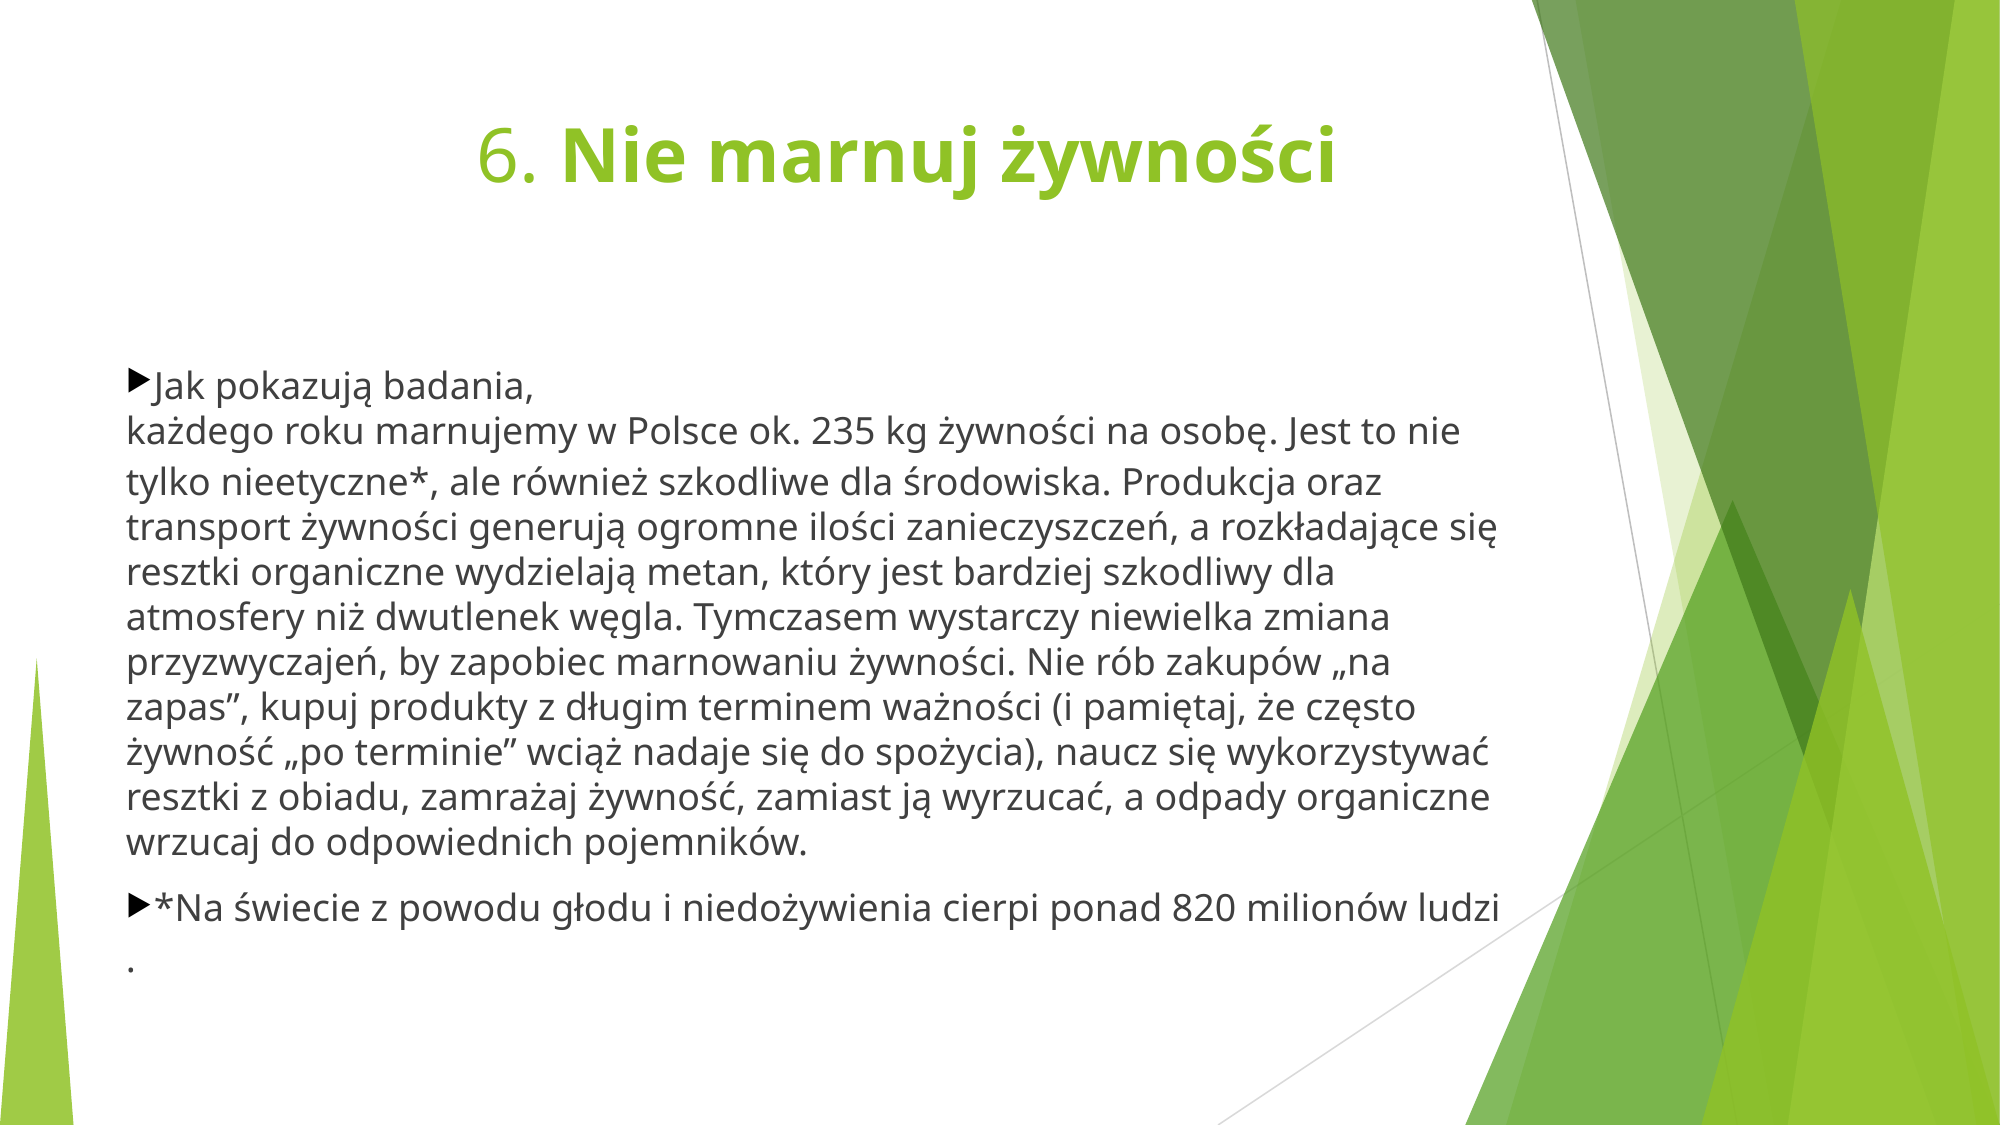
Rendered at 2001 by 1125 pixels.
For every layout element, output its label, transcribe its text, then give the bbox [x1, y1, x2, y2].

title 6. Nie marnuj żywności [111, 99, 1522, 317]
list Jak pokazują badania, każdego roku marnujemy w Polsce ok. 235 kg żywności na osobę. Jest to nie tylko nieetyczne*, ale również szkodliwe dla środowiska. Produkcja oraz transport żywności generują ogromne ilości zanieczyszczeń, a rozkładające się resztki organiczne wydzielają metan, który jest bardziej szkodliwy dla atmosfery niż dwutlenek węgla. Tymczasem wystarczy niewielka zmiana przyzwyczajeń, by zapobiec marnowaniu żywności. Nie rób zakupów „na zapas”, kupuj produkty z długim terminem ważności (i pamiętaj, że często żywność „po terminie” wciąż nadaje się do spożycia), naucz się wykorzystywać resztki z obiadu, zamrażaj żywność, zamiast ją wyrzucać, a odpady organiczne wrzucaj do odpowiednich pojemników. *Na świecie z powodu głodu i niedożywienia cierpi ponad 820 milionów ludzi. [111, 354, 1522, 992]
